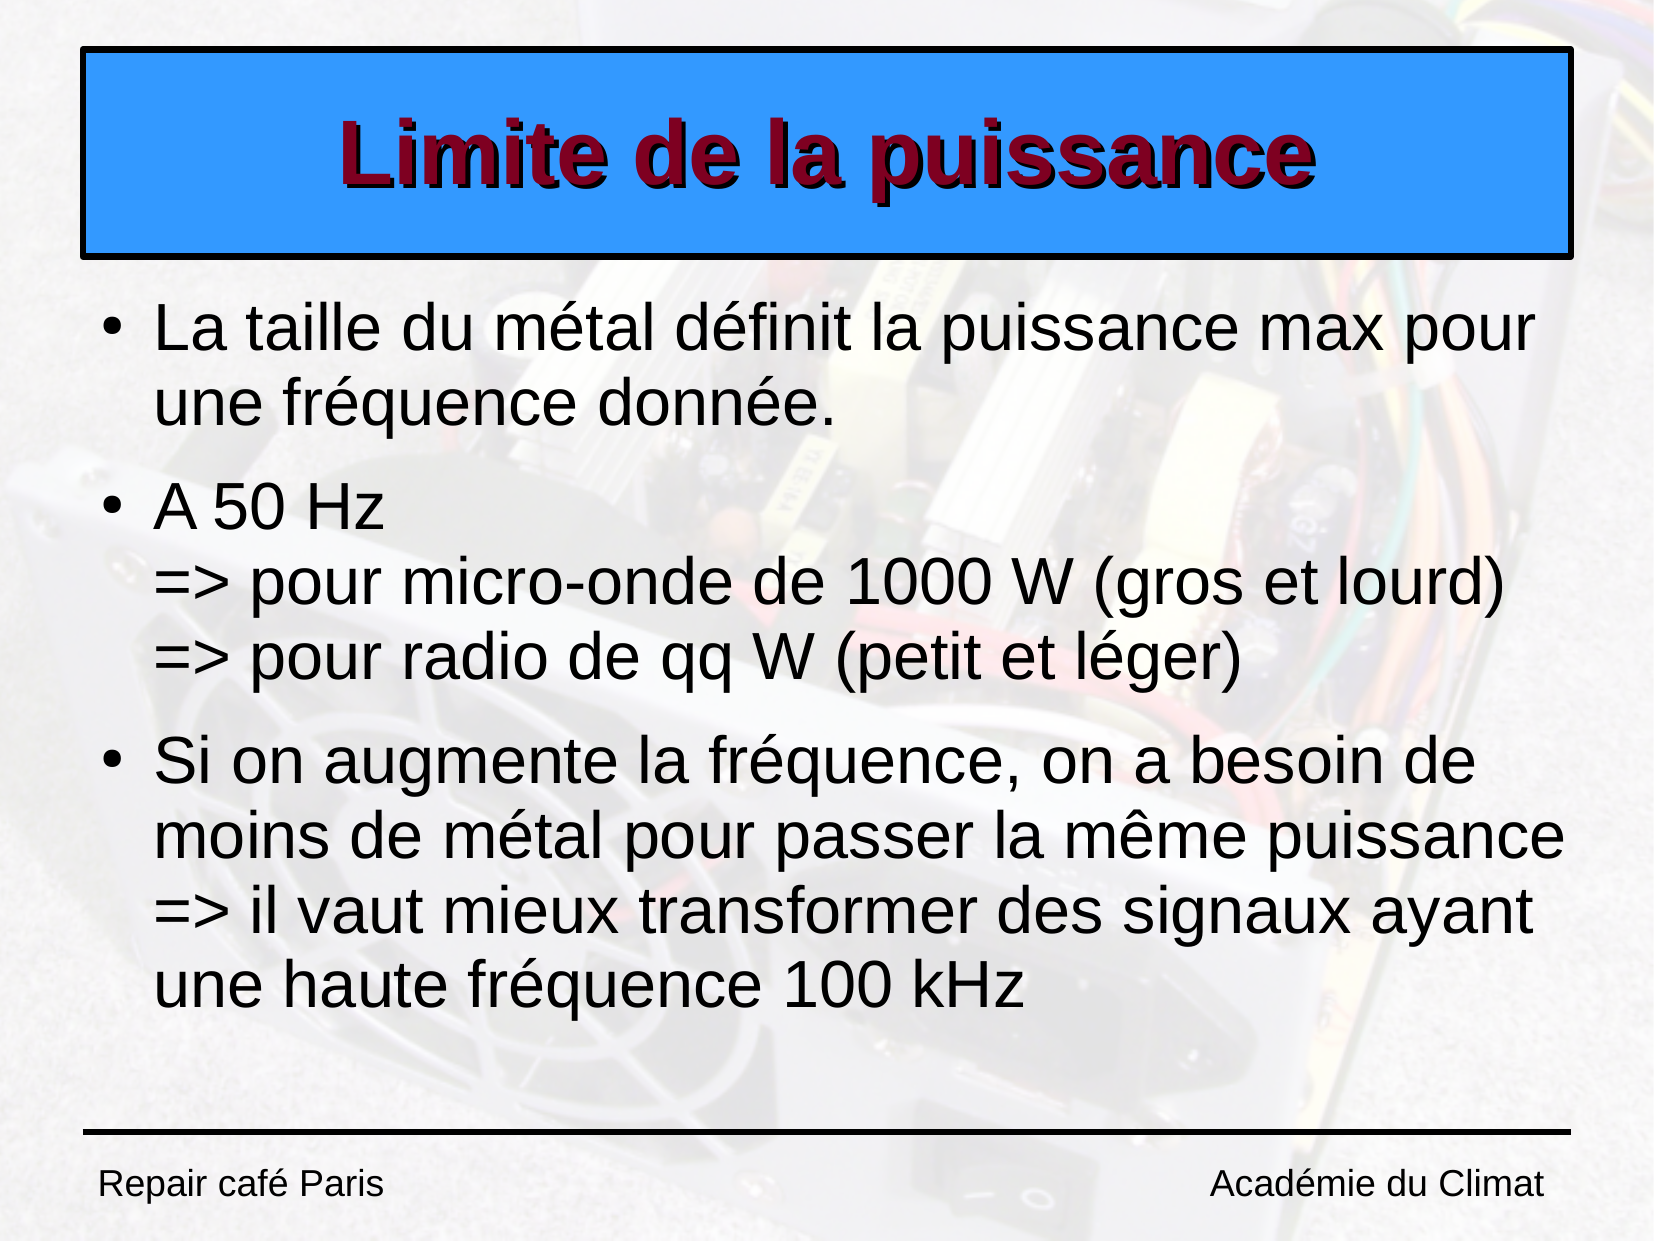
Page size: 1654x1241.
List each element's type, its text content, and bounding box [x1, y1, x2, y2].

title Limite de la puissance [82, 49, 1571, 257]
text_box Repair café Paris Académie du Climat [82, 1155, 1571, 1213]
list La taille du métal définit la puissance max pour une fréquence donnée. A 50 Hz => pour micro-onde de 1000 W (gros et lourd) => pour radio de qq W (petit et léger) Si on augmente la fréquence, on a besoin de moins de métal pour passer la même puissance => il vaut mieux transformer des signaux ayant une haute fréquence 100 kHz [82, 290, 1571, 1023]
picture [0, 0, 1654, 1241]
